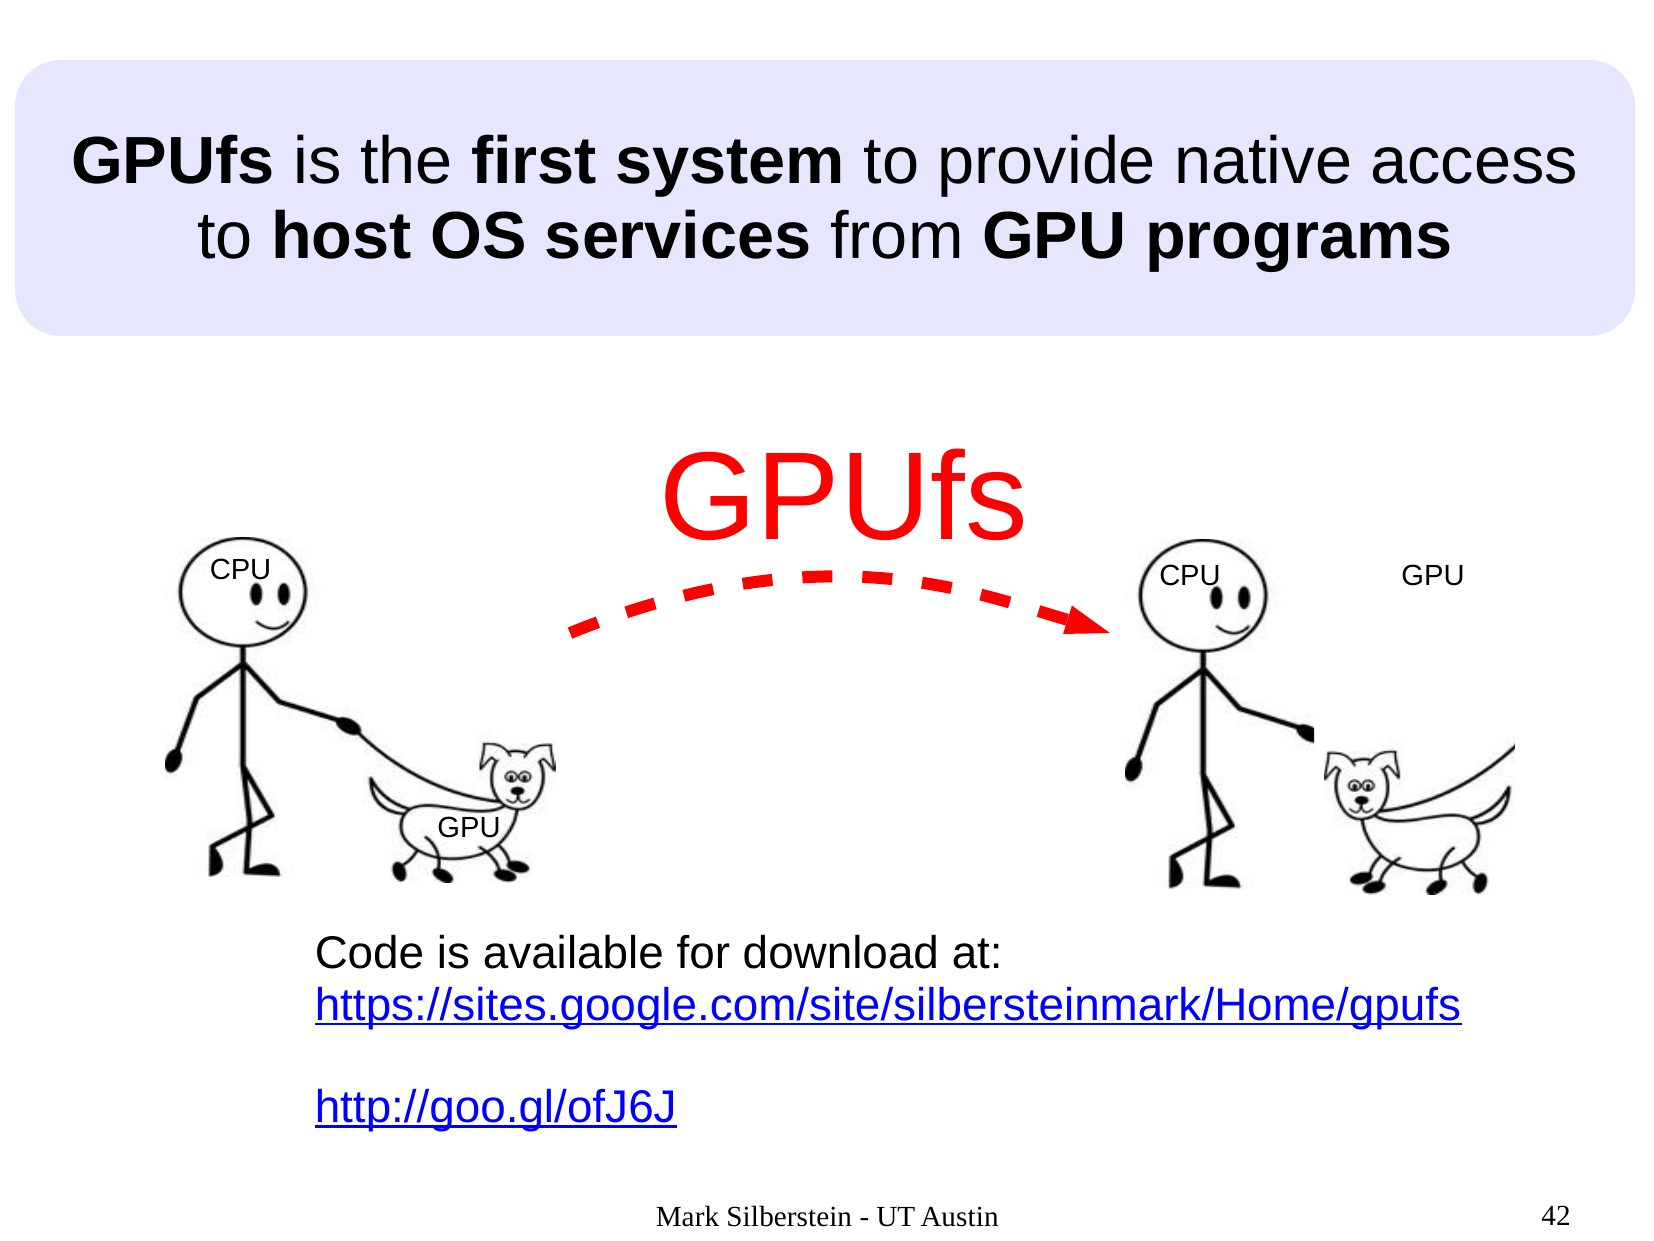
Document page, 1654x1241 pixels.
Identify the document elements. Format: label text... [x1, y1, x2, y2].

text_box GPUfs is the first system to provide native access to host OS services from GPU programs [15, 60, 1636, 336]
picture [165, 537, 556, 883]
text_box CPU [195, 545, 287, 593]
picture [1125, 519, 1516, 895]
text_box CPU [1144, 551, 1237, 600]
text_box GPUfs [645, 418, 1043, 574]
text_box Code is available for download at: https://sites.google.com/site/silbersteinmark/Home/gpufs http://goo.gl/ofJ6J [300, 920, 1477, 1141]
text_box GPU [422, 803, 516, 852]
text_box GPU [1386, 551, 1480, 600]
